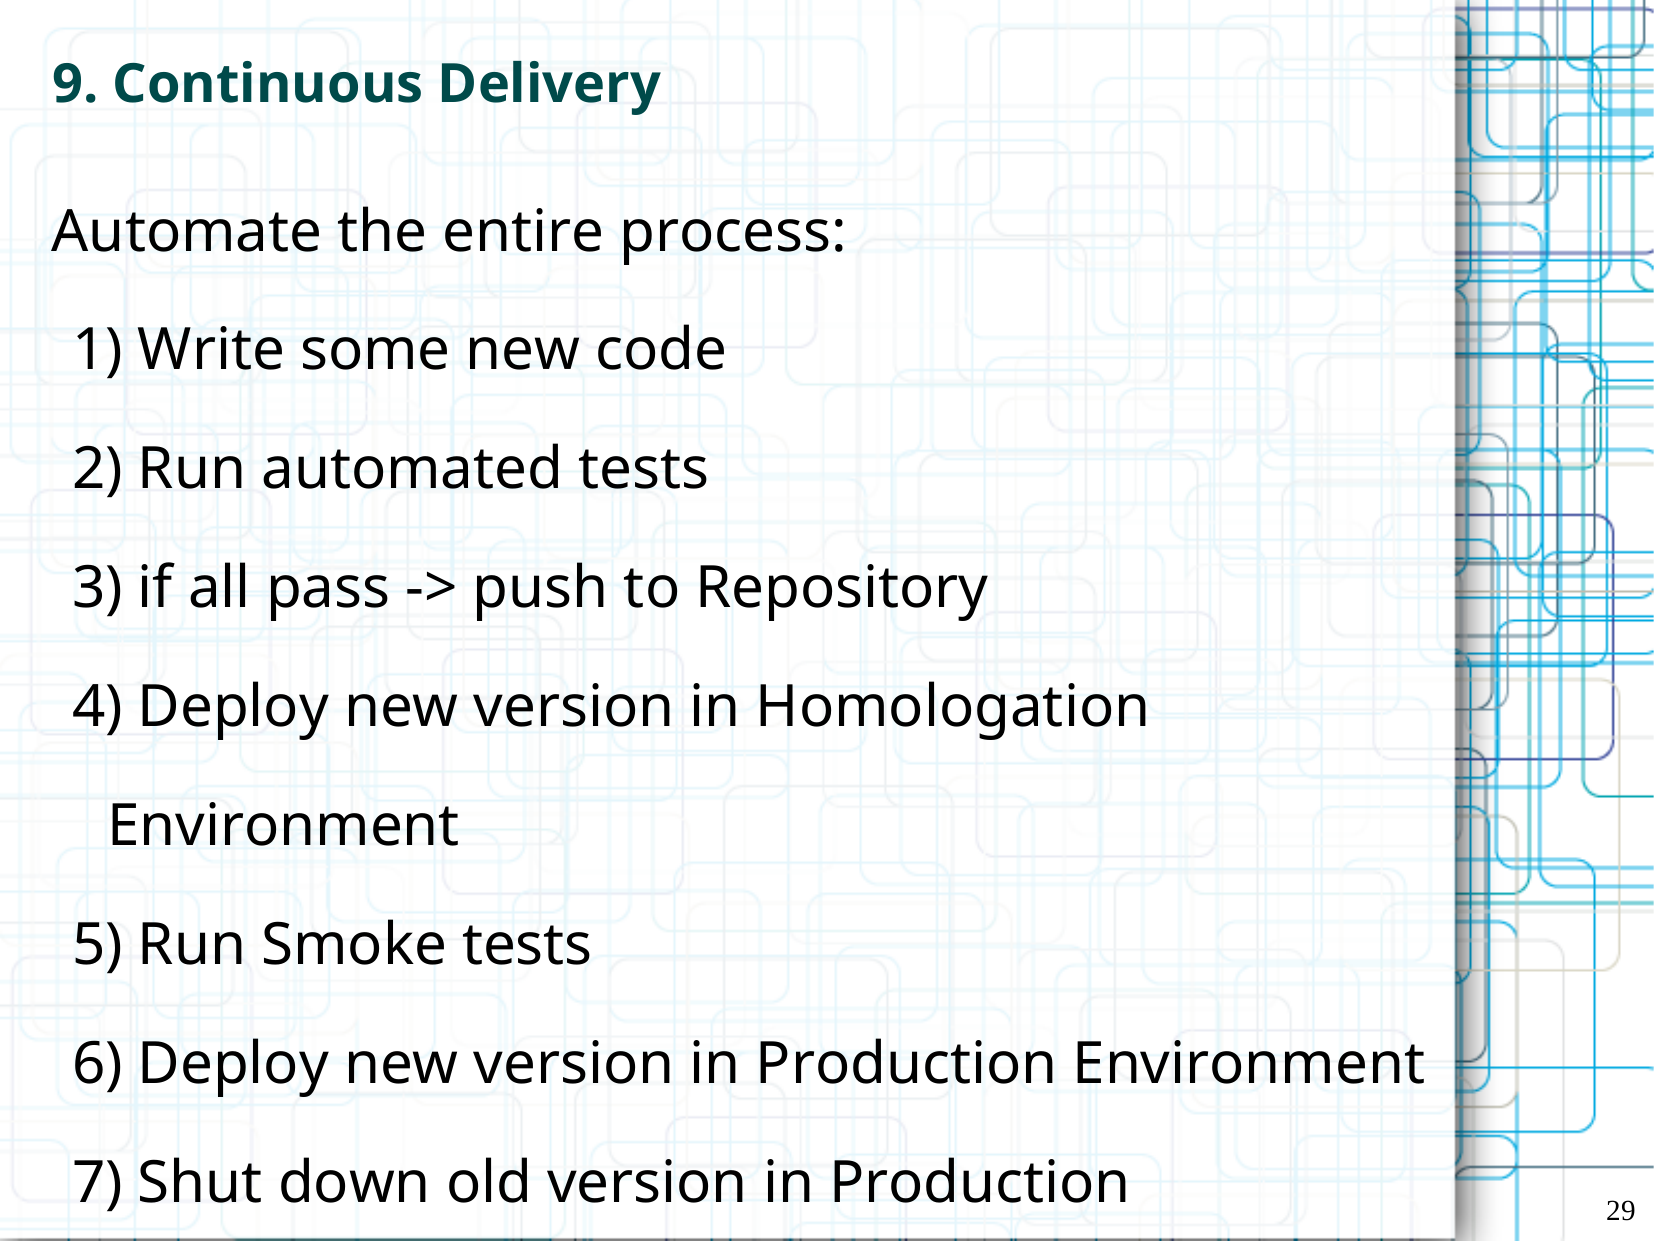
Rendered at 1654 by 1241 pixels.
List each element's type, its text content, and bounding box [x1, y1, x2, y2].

text_box Automate the entire process: Write some new code Run automated tests if all pass -> push to Repository Deploy new version in Homologation Environment Run Smoke tests Deploy new version in Production Environment Shut down old version in Production Environment and redirect users to new version DevOps [21, 141, 1447, 1211]
text_box 9. Continuous Delivery [37, 37, 975, 141]
picture [0, 0, 1654, 1241]
